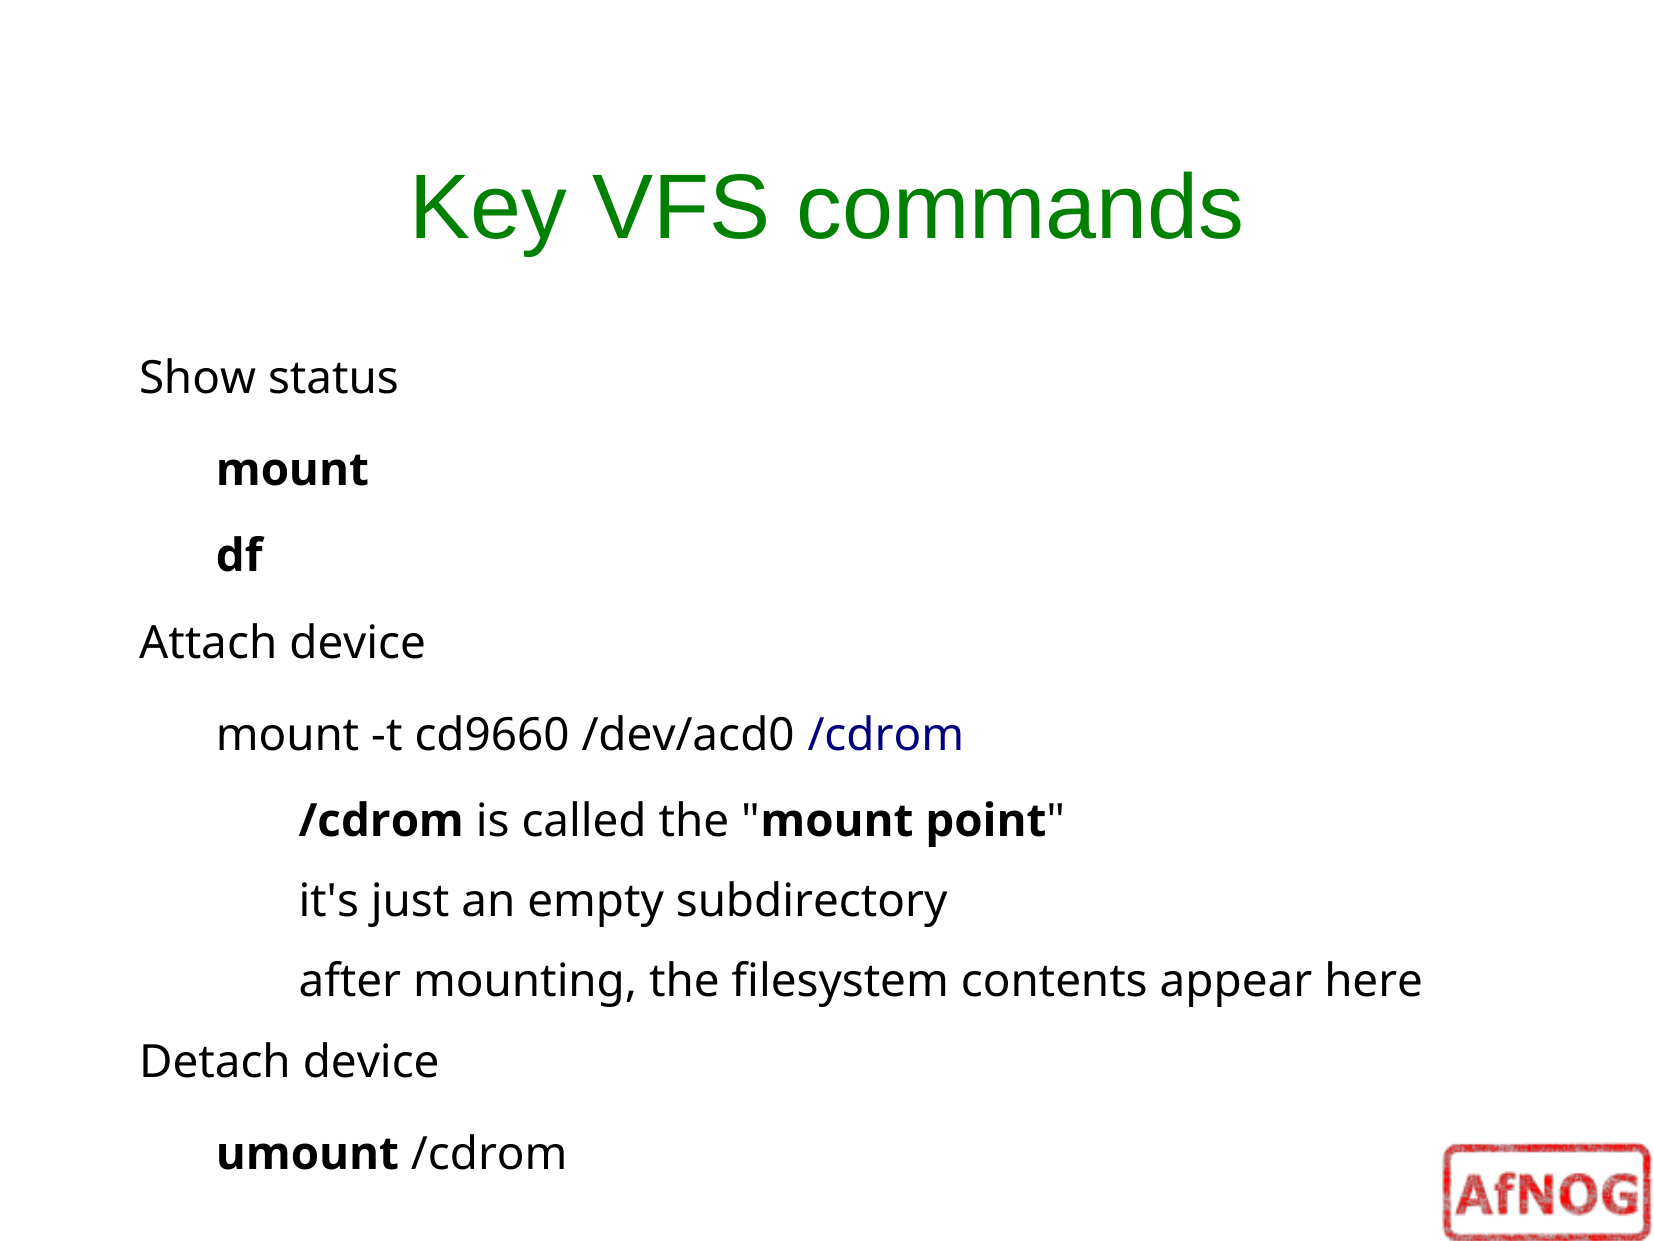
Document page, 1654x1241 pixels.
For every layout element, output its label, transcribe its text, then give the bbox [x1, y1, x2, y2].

list Show status mount df Attach device mount -t cd9660 /dev/acd0 /cdrom /cdrom is called the "mount point" it's just an empty subdirectory after mounting, the filesystem contents appear here Detach device umount /cdrom [121, 344, 1534, 1144]
picture [1441, 1141, 1654, 1241]
title Key VFS commands [121, 102, 1534, 310]
